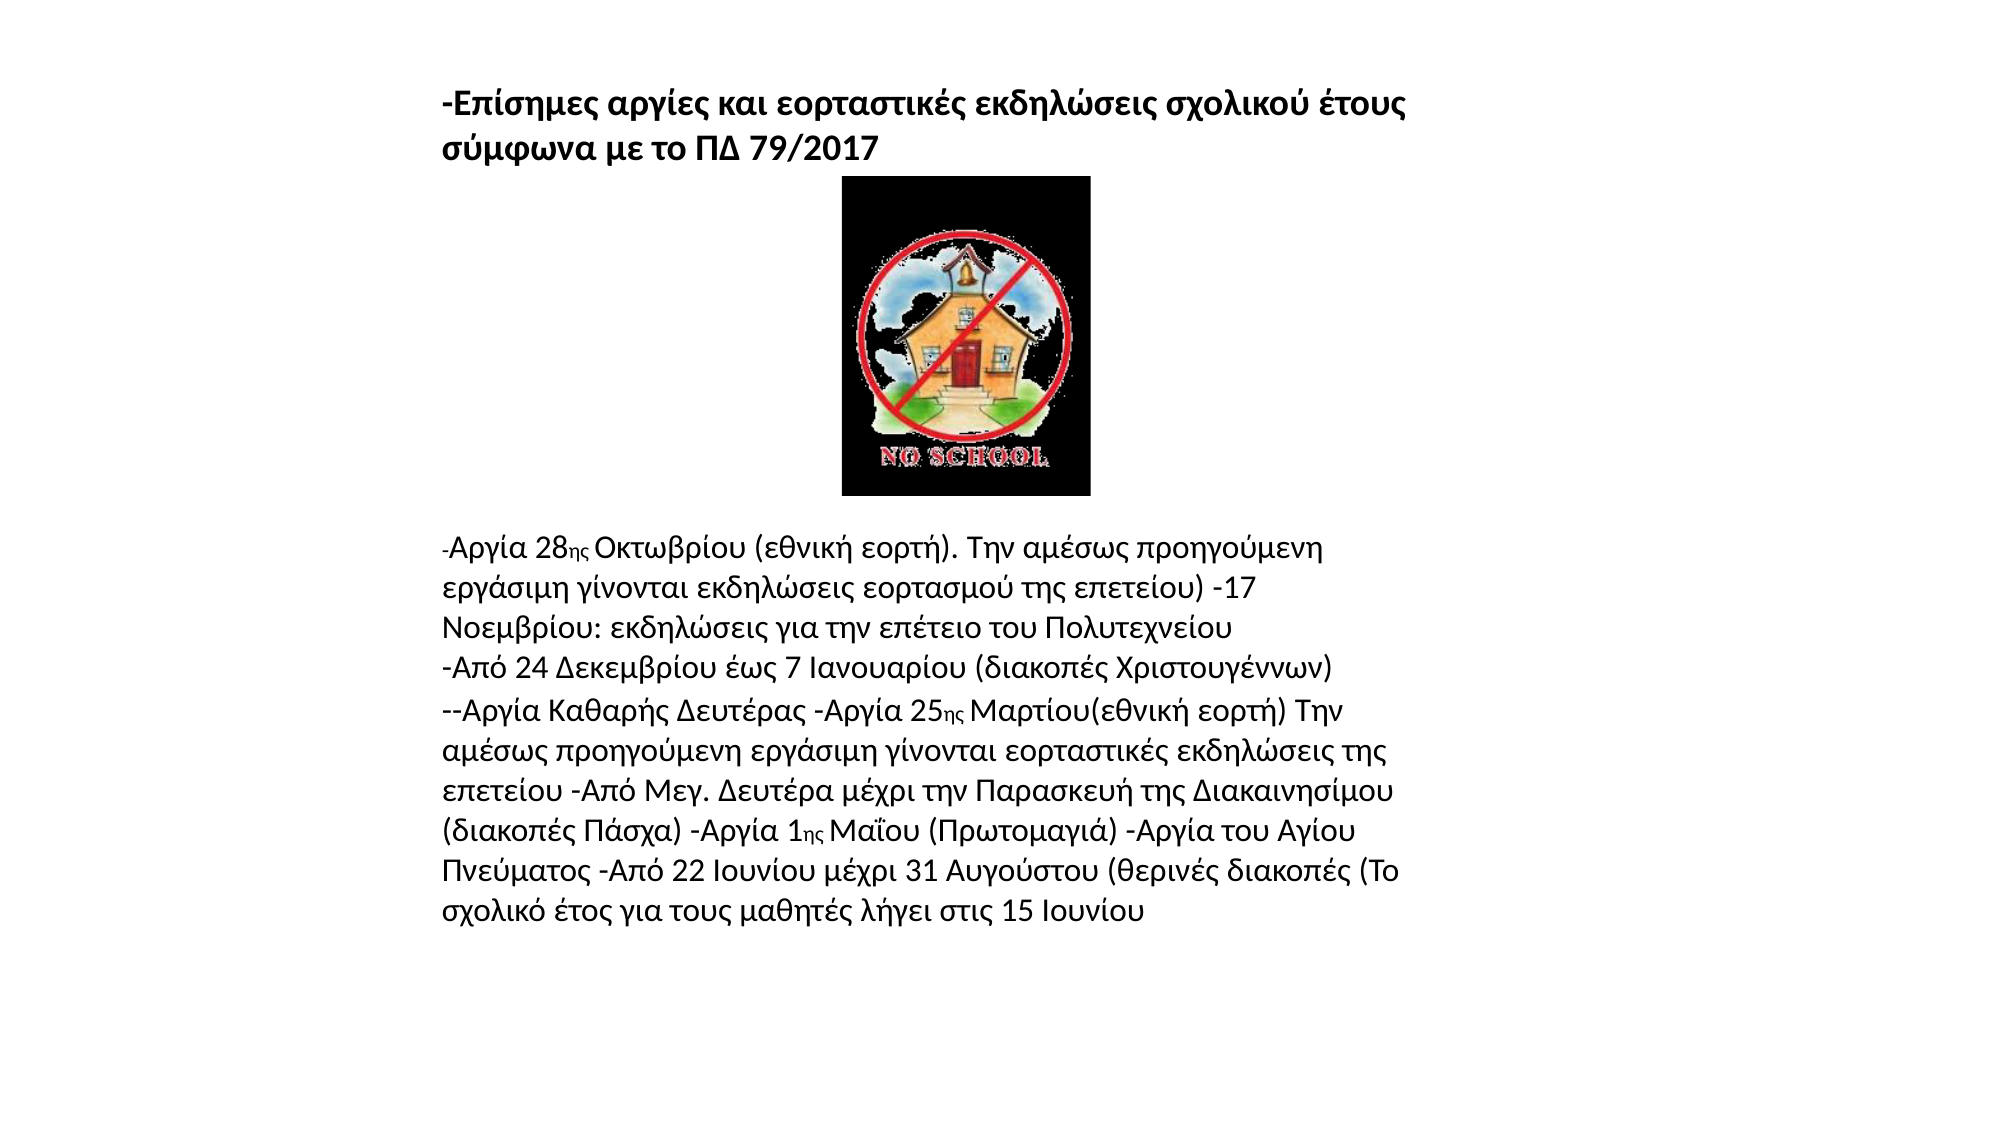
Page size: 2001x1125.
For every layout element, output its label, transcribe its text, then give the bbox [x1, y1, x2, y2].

text_box -Επίσημες αργίες και εορταστικές εκδηλώσεις σχολικού έτους σύμφωνα με το ΠΔ 79/2017 [427, 71, 1427, 176]
text_box -Αργία 28ης Οκτωβρίου (εθνική εορτή). Την αμέσως προηγούμενη εργάσιμη γίνονται εκδηλώσεις εορτασμού της επετείου) -17 Νοεμβρίου: εκδηλώσεις για την επέτειο του Πολυτεχνείου -Από 24 Δεκεμβρίου έως 7 Ιανουαρίου (διακοπές Χριστουγέννων) --Αργία Καθαρής Δευτέρας -Αργία 25ης Μαρτίου(εθνική εορτή) Την αμέσως προηγούμενη εργάσιμη γίνονται εορταστικές εκδηλώσεις της επετείου -Από Μεγ. Δευτέρα μέχρι την Παρασκευή της Διακαινησίμου (διακοπές Πάσχα) -Αργία 1ης Μαΐου (Πρωτομαγιά) -Αργία του Αγίου Πνεύματος -Από 22 Ιουνίου μέχρι 31 Αυγούστου (θερινές διακοπές (Το σχολικό έτος για τους μαθητές λήγει στις 15 Ιουνίου [427, 518, 1427, 976]
picture [841, 176, 1091, 496]
